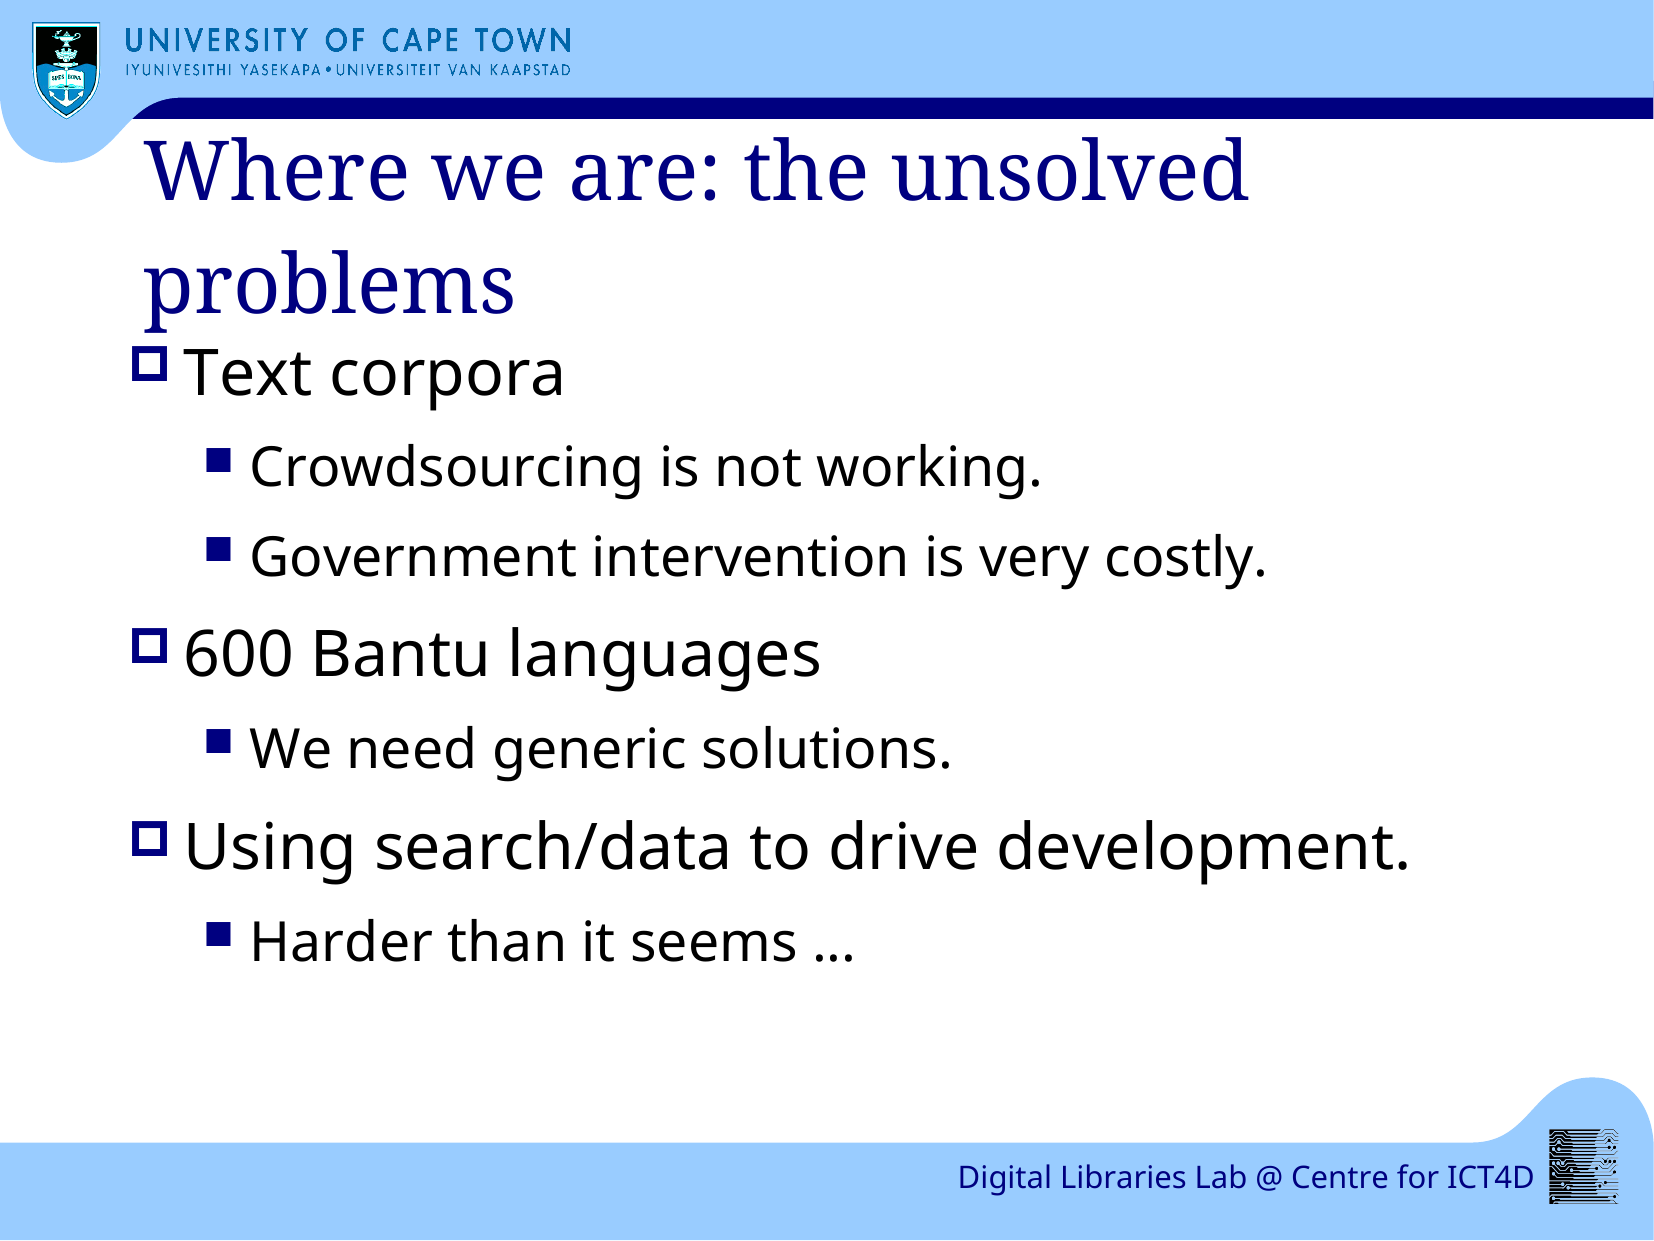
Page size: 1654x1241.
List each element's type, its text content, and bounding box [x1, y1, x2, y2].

picture [32, 22, 101, 120]
picture [1549, 1129, 1619, 1204]
list Text corpora Crowdsourcing is not working. Government intervention is very costly. 600 Bantu languages We need generic solutions. Using search/data to drive development. Harder than it seems ... [128, 326, 1597, 1046]
title Where we are: the unsolved problems [143, 155, 1598, 296]
picture [122, 25, 573, 78]
